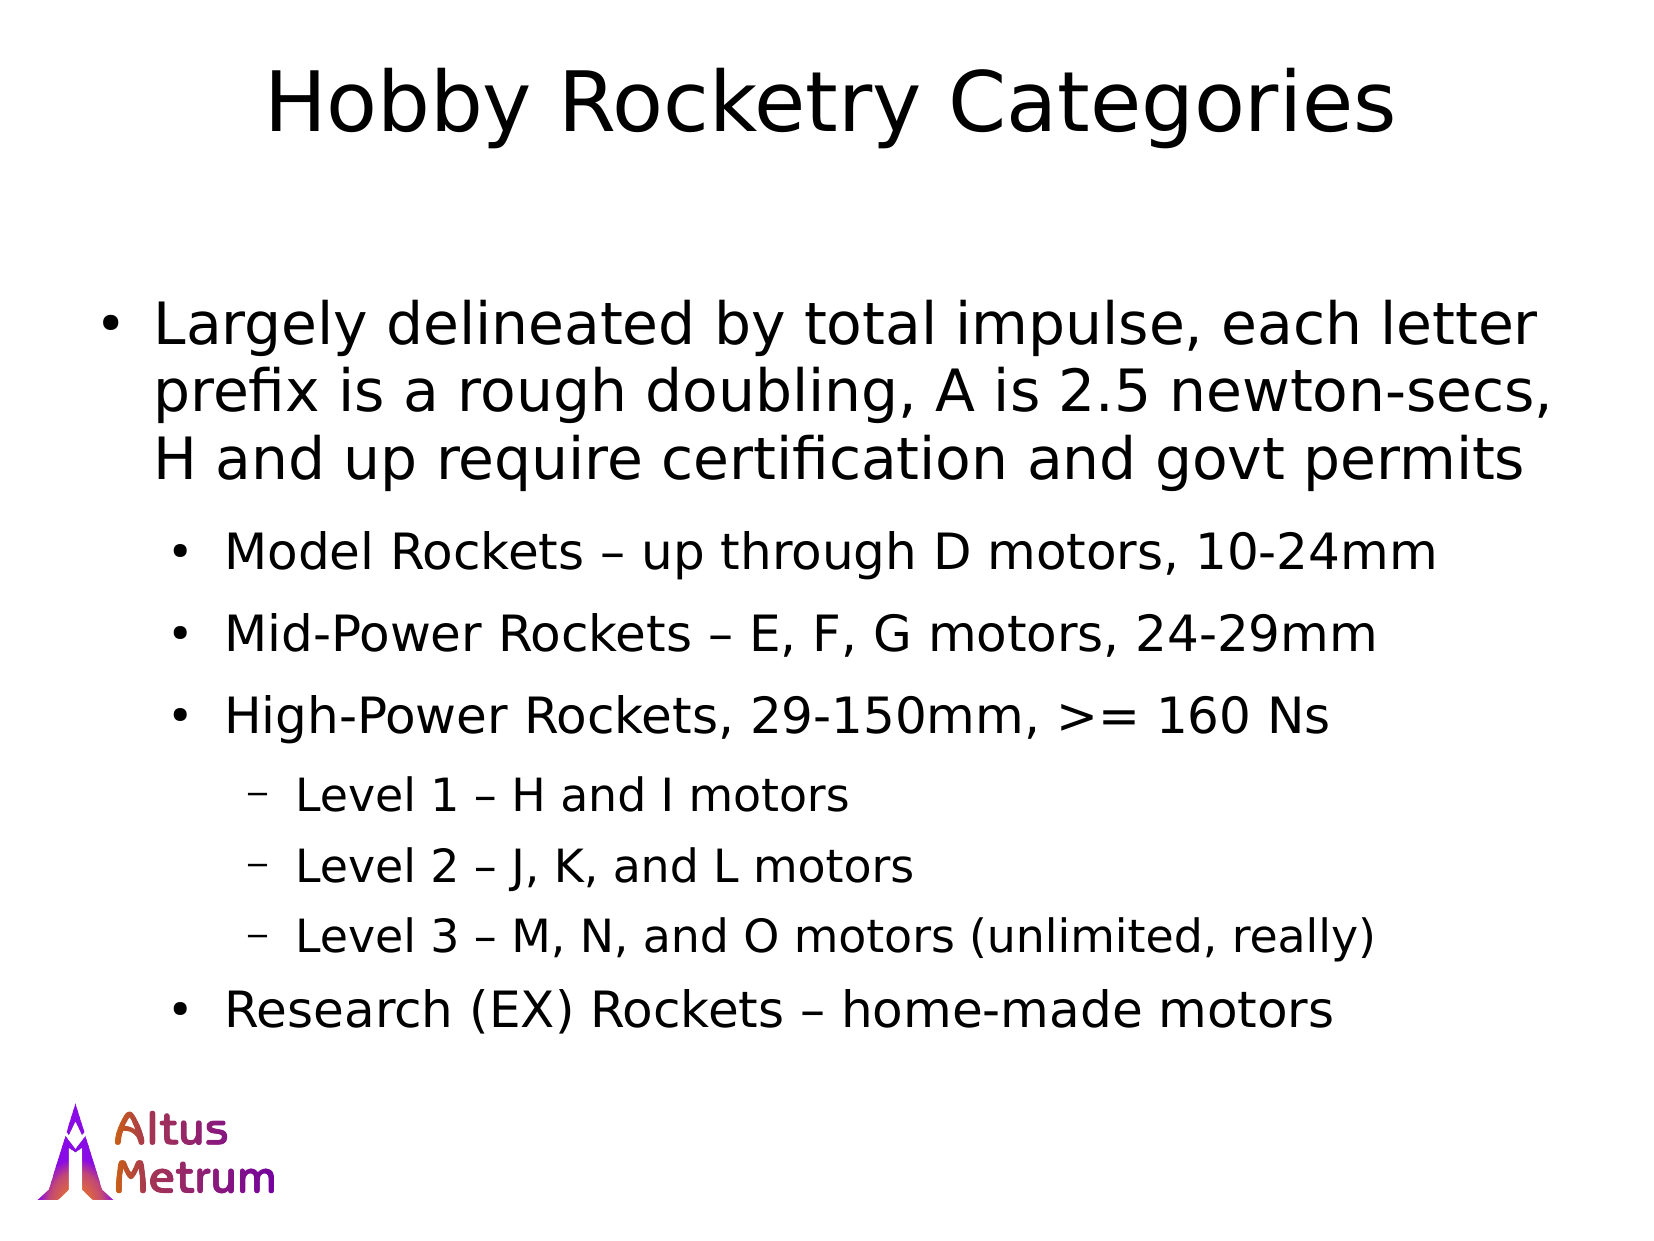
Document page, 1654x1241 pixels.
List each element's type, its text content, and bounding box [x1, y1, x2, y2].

title Hobby Rocketry Categories [86, 17, 1576, 188]
list Largely delineated by total impulse, each letter prefix is a rough doubling, A is 2.5 newton-secs, H and up require certification and govt permits Model Rockets – up through D motors, 10-24mm Mid-Power Rockets – E, F, G motors, 24-29mm High-Power Rockets, 29-150mm, >= 160 Ns Level 1 – H and I motors Level 2 – J, K, and L motors Level 3 – M, N, and O motors (unlimited, really) Research (EX) Rockets – home-made motors [82, 290, 1571, 1096]
picture [37, 1103, 274, 1200]
